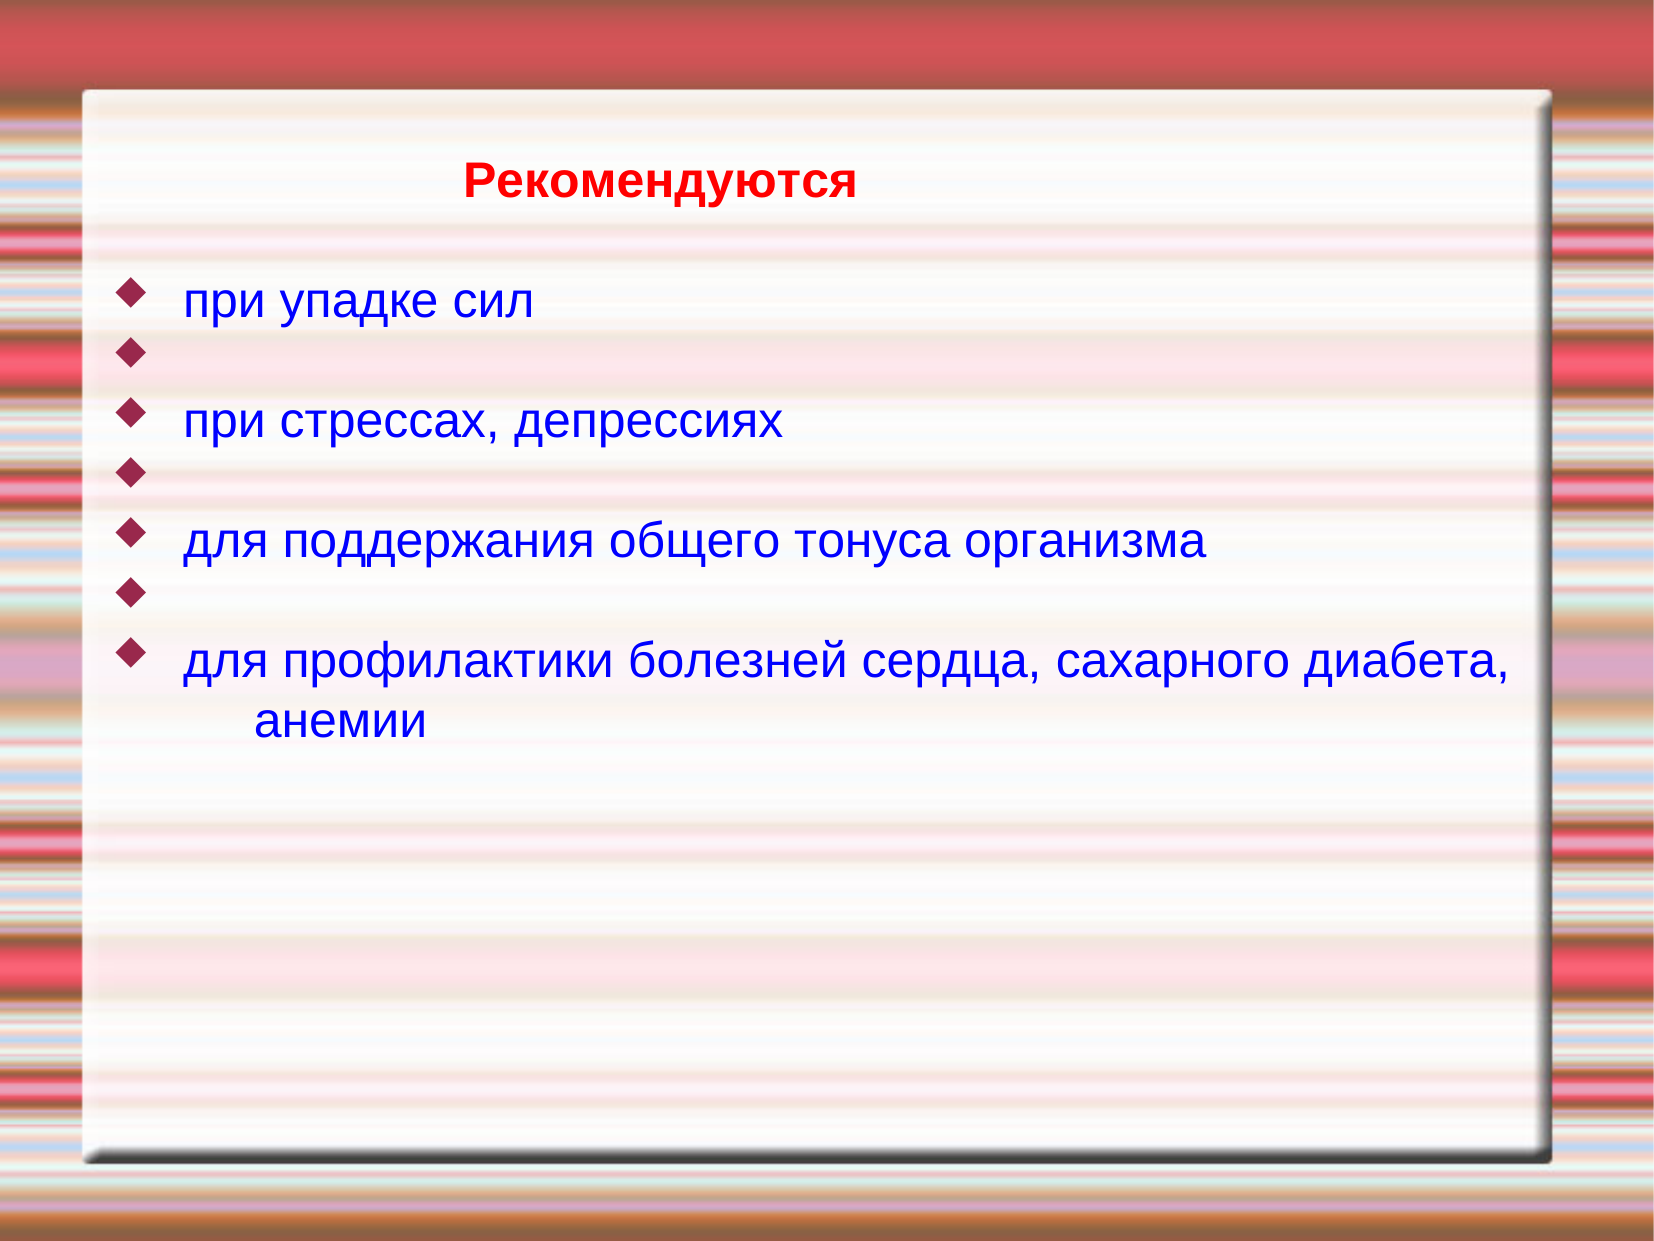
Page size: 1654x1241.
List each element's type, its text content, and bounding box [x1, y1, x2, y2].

list Рекомендуются при упадке сил при стрессах, депрессиях для поддержания общего тонуса организма для профилактики болезней сердца, сахарного диабета, анемии [88, 147, 1536, 1118]
